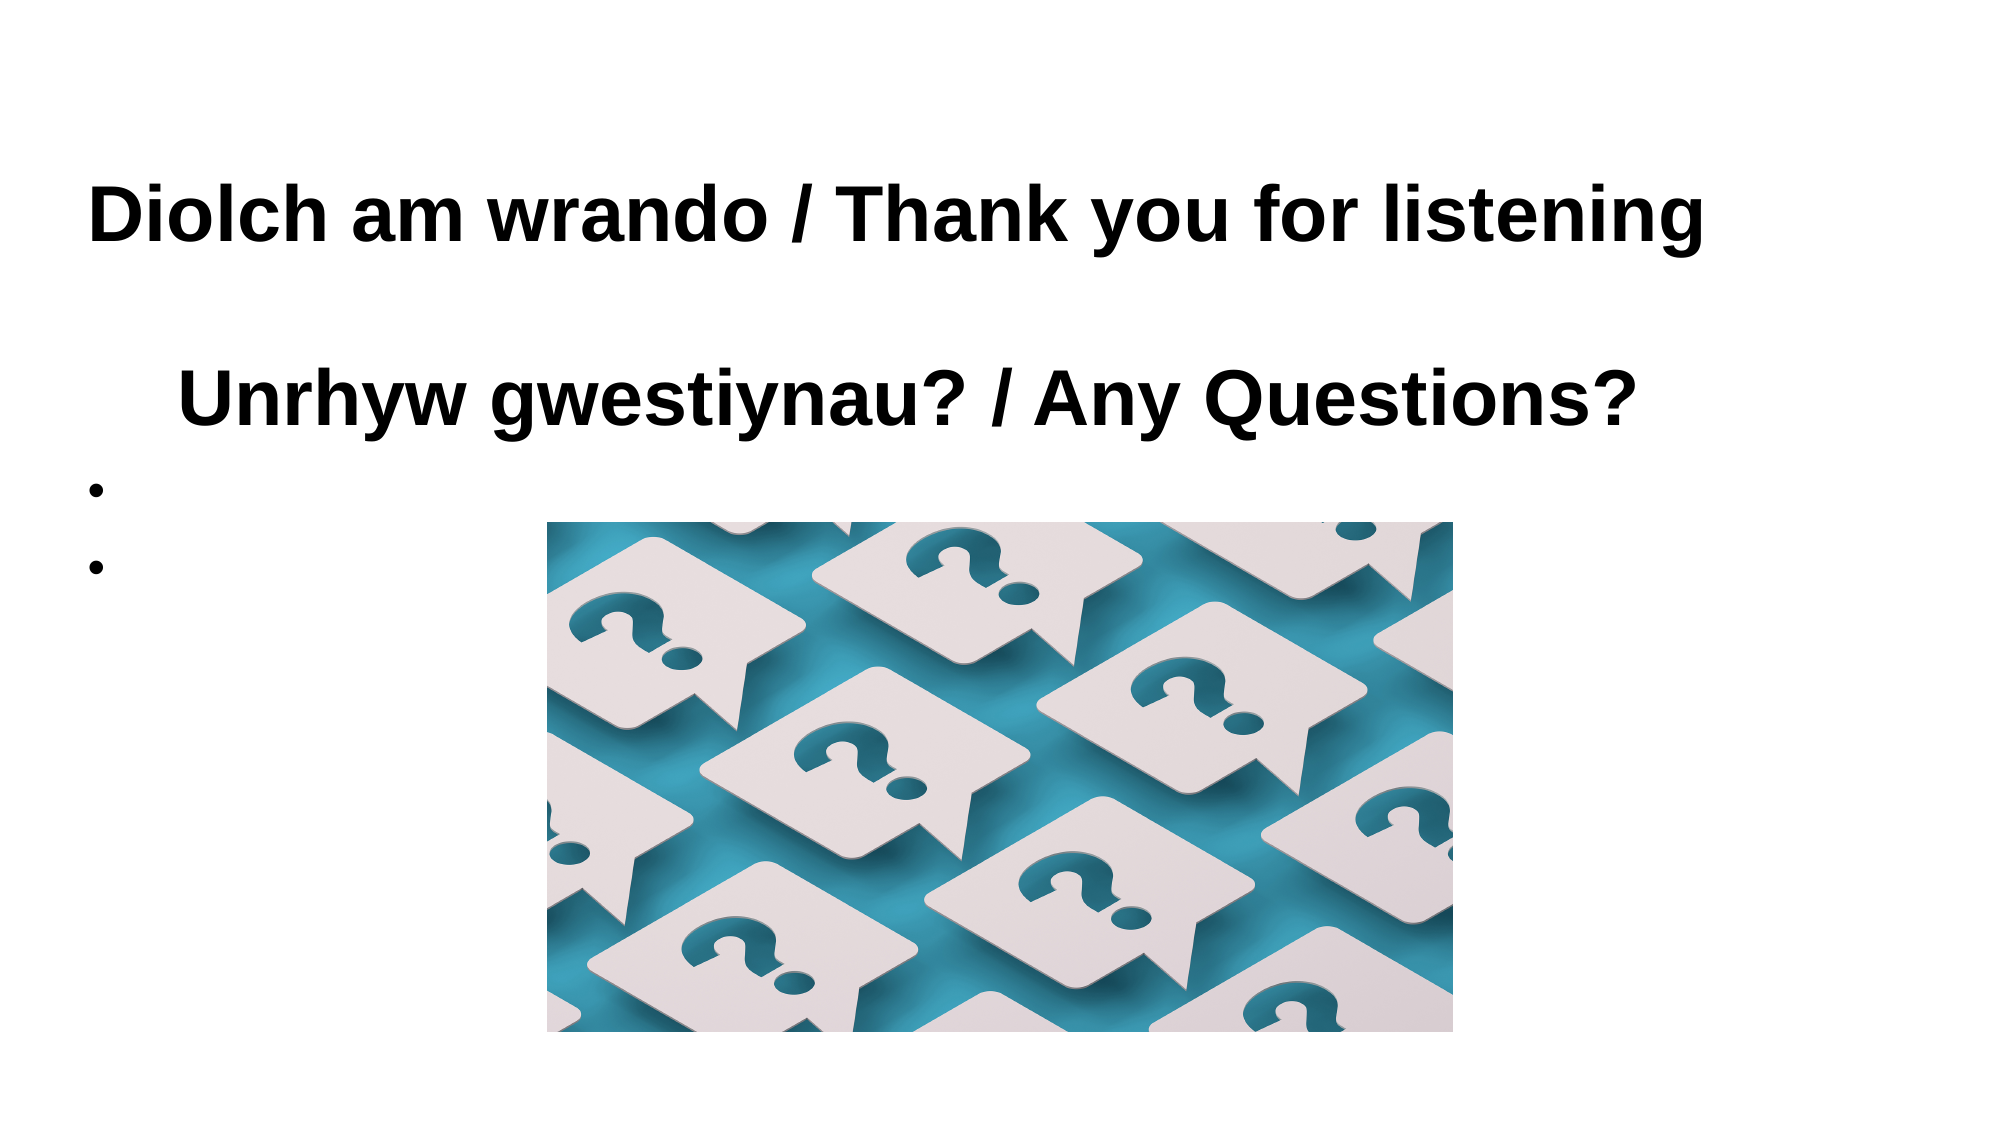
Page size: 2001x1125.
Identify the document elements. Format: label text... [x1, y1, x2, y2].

picture [547, 522, 1453, 1032]
text_box Diolch am wrando / Thank you for listening Unrhyw gwestiynau? / Any Questions? [72, 170, 1928, 997]
